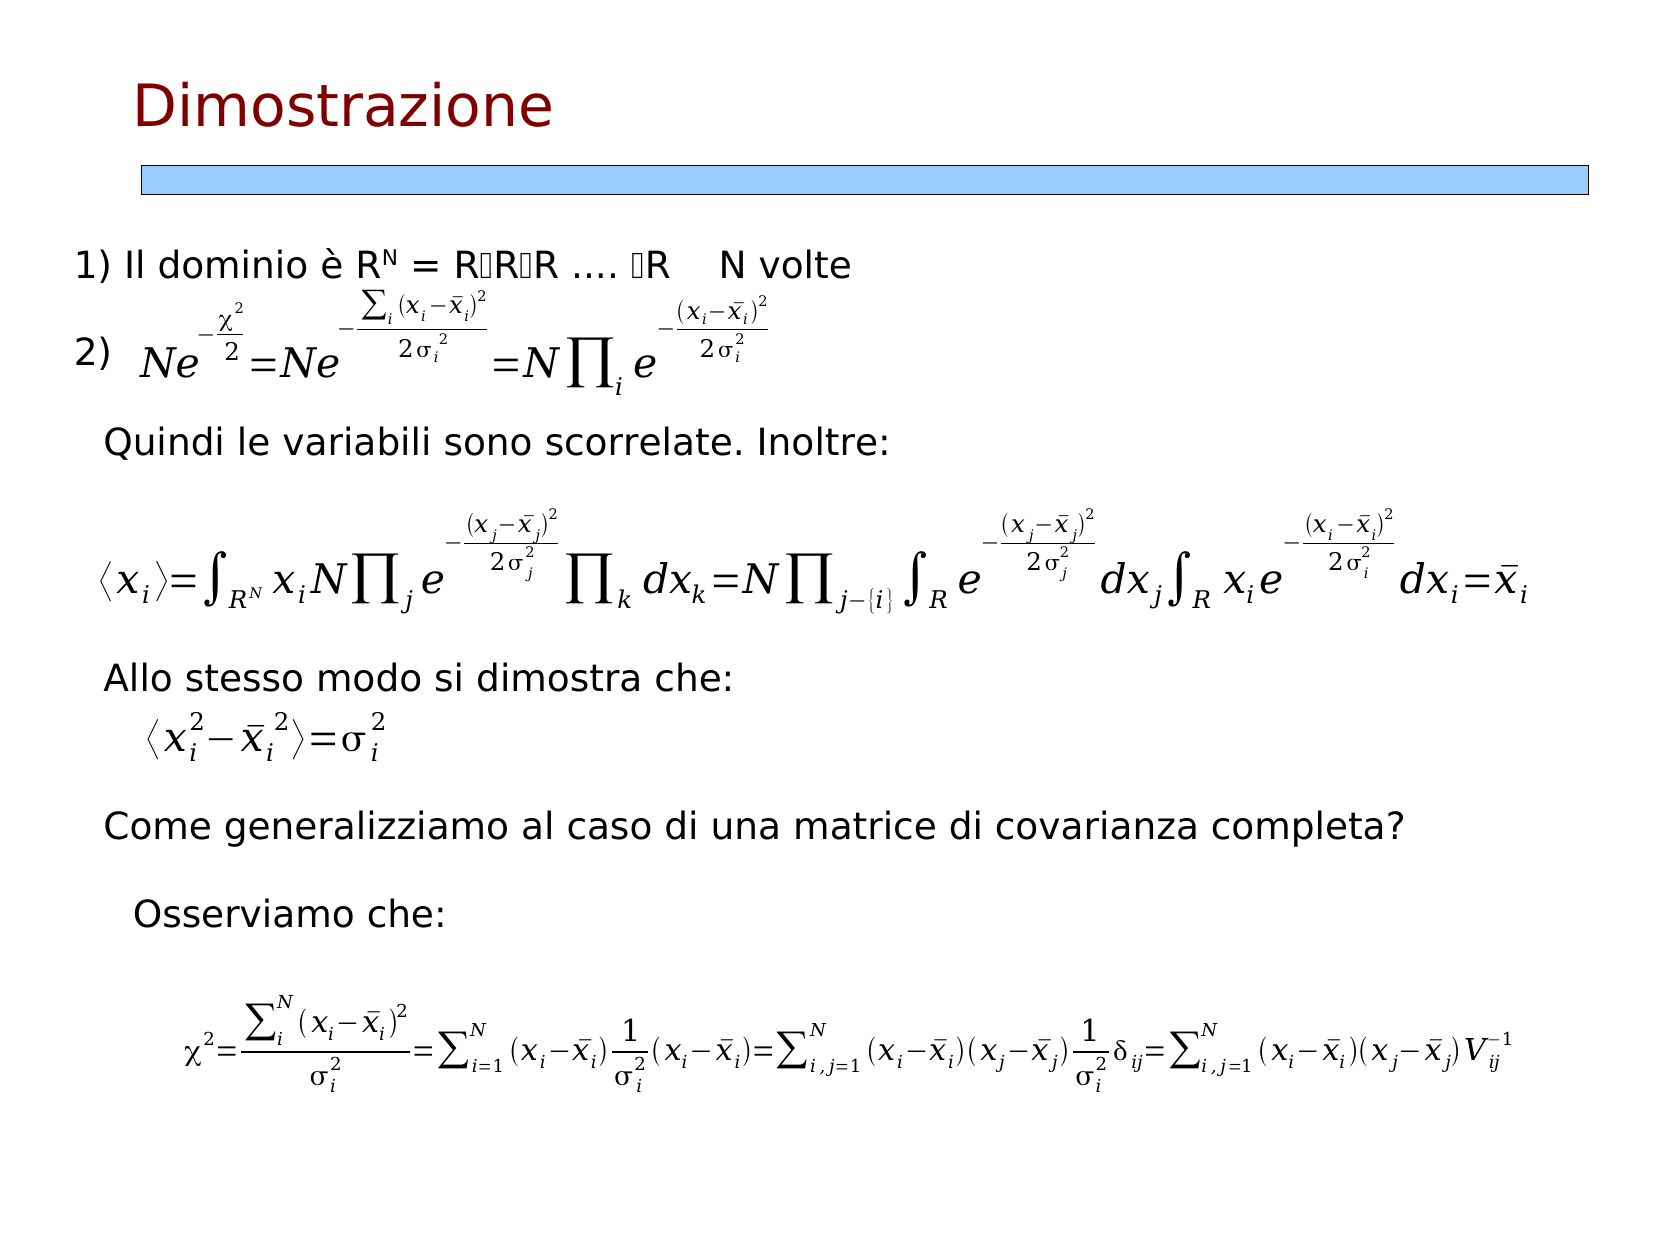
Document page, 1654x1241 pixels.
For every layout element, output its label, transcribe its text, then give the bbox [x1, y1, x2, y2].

text_box Allo stesso modo si dimostra che: [88, 649, 1152, 708]
text_box Osserviamo che: [118, 885, 945, 945]
chart [88, 506, 1538, 617]
chart [176, 991, 1521, 1098]
chart [135, 707, 396, 768]
text_box Quindi le variabili sono scorrelate. Inoltre: [88, 413, 1152, 472]
text_box 1) Il dominio è RN = RRR .... R N volte 2) [59, 236, 1329, 385]
text_box Come generalizziamo al caso di una matrice di covarianza completa? [88, 797, 1536, 856]
text_box Dimostrazione [118, 65, 1565, 148]
chart [129, 288, 779, 402]
